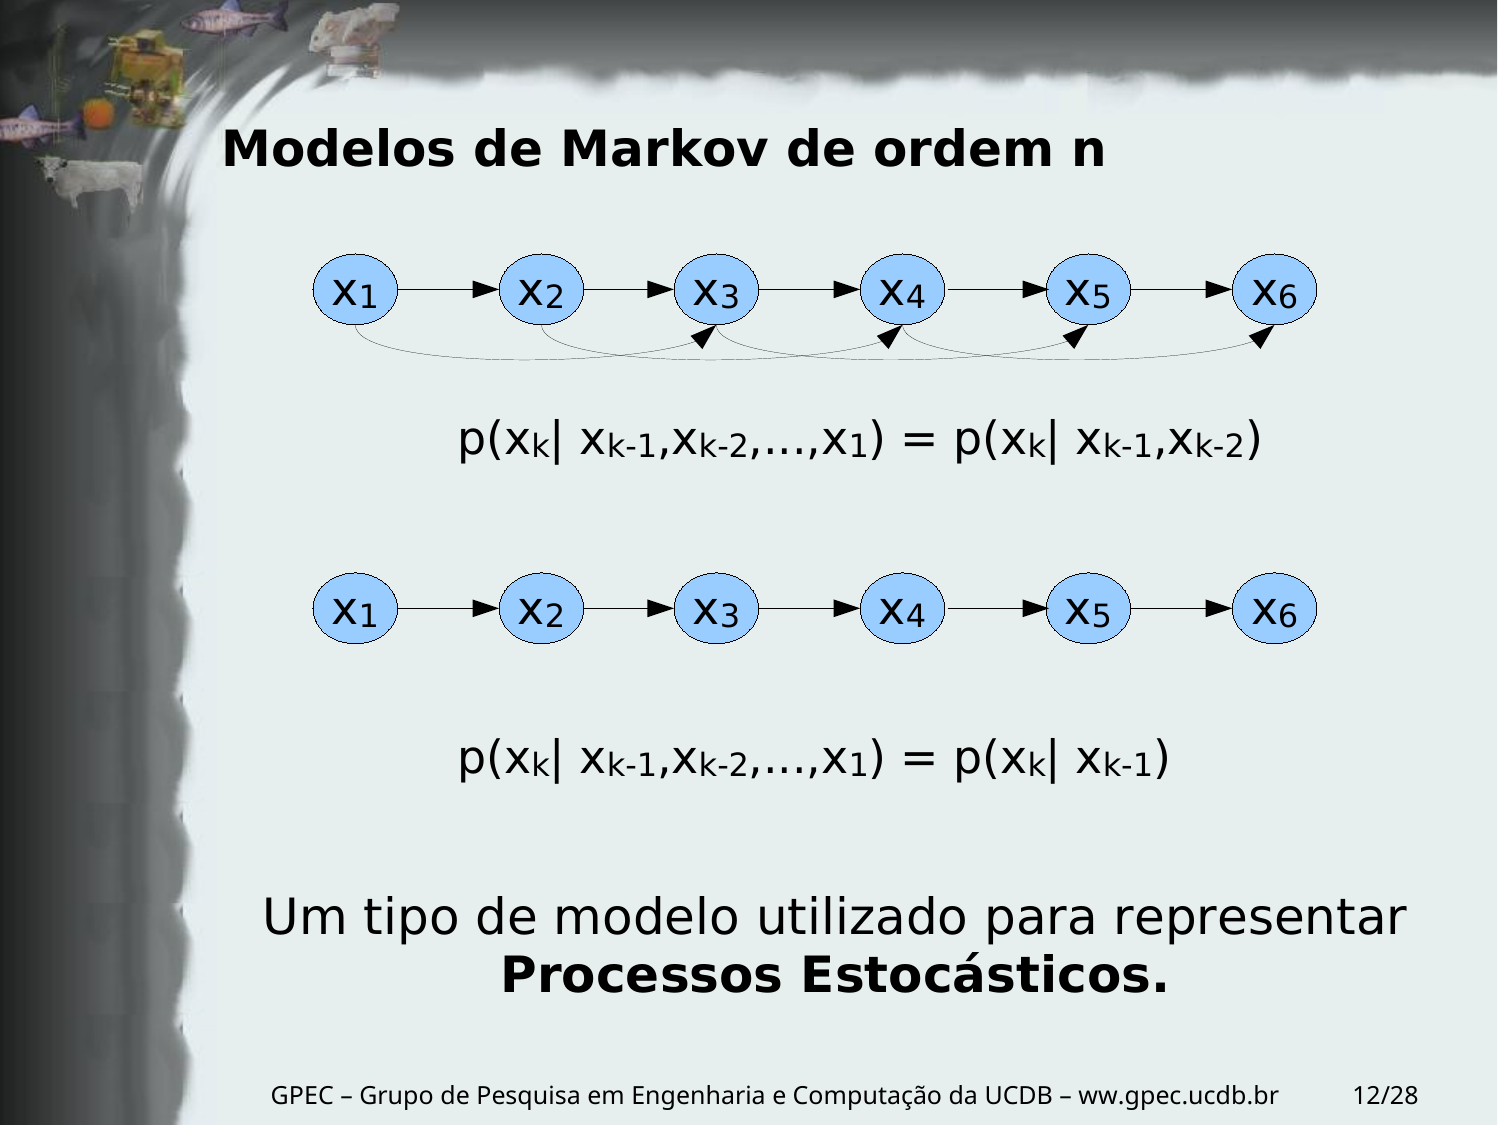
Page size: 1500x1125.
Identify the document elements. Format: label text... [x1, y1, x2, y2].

text_box x2 [499, 572, 584, 644]
text_box x3 [674, 572, 759, 644]
text_box x6 [1232, 572, 1317, 644]
picture [0, 0, 1498, 1125]
text_box p(xk| xk-1,xk-2,...,x1) = p(xk| xk-1,xk-2) [442, 404, 1431, 547]
text_box x2 [499, 253, 584, 325]
text_box p(xk| xk-1,xk-2,...,x1) = p(xk| xk-1) [442, 723, 1431, 866]
text_box x4 [860, 253, 945, 325]
text_box Um tipo de modelo utilizado para representar Processos Estocásticos. [248, 880, 1398, 1013]
text_box x6 [1232, 253, 1317, 325]
text_box x5 [1046, 572, 1131, 644]
text_box x3 [674, 253, 759, 325]
text_box x1 [312, 572, 398, 644]
text_box x1 [312, 253, 398, 325]
title Modelos de Markov de ordem n [206, 84, 1477, 215]
text_box x4 [860, 572, 945, 644]
text_box x5 [1046, 253, 1131, 325]
